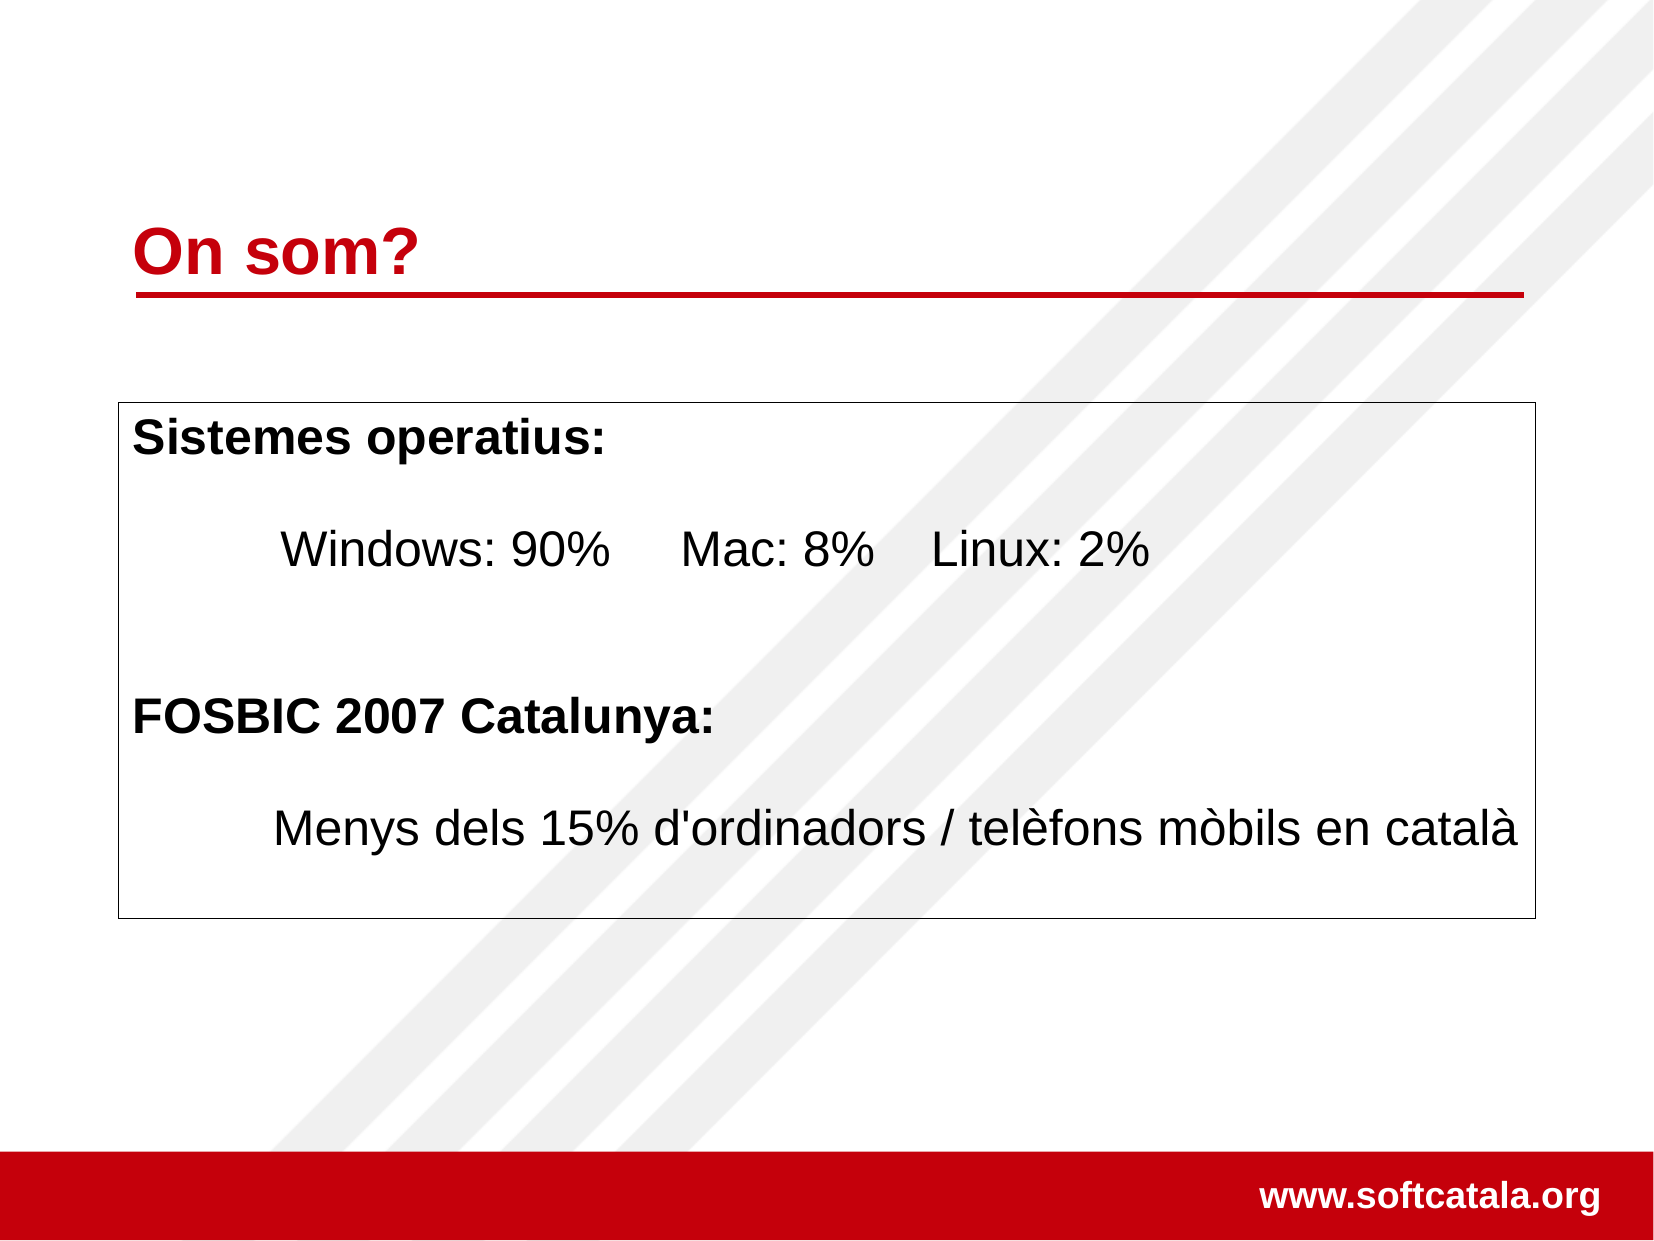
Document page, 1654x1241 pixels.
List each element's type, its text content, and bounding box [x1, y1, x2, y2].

picture [0, 0, 1654, 1151]
text_box Sistemes operatius: Windows: 90% Mac: 8% Linux: 2% FOSBIC 2007 Catalunya: Menys dels 15% d'ordinadors / telèfons mòbils en català [118, 402, 1536, 919]
text_box www.softcatala.org [0, 1151, 1654, 1241]
text_box On som? [118, 206, 1501, 297]
